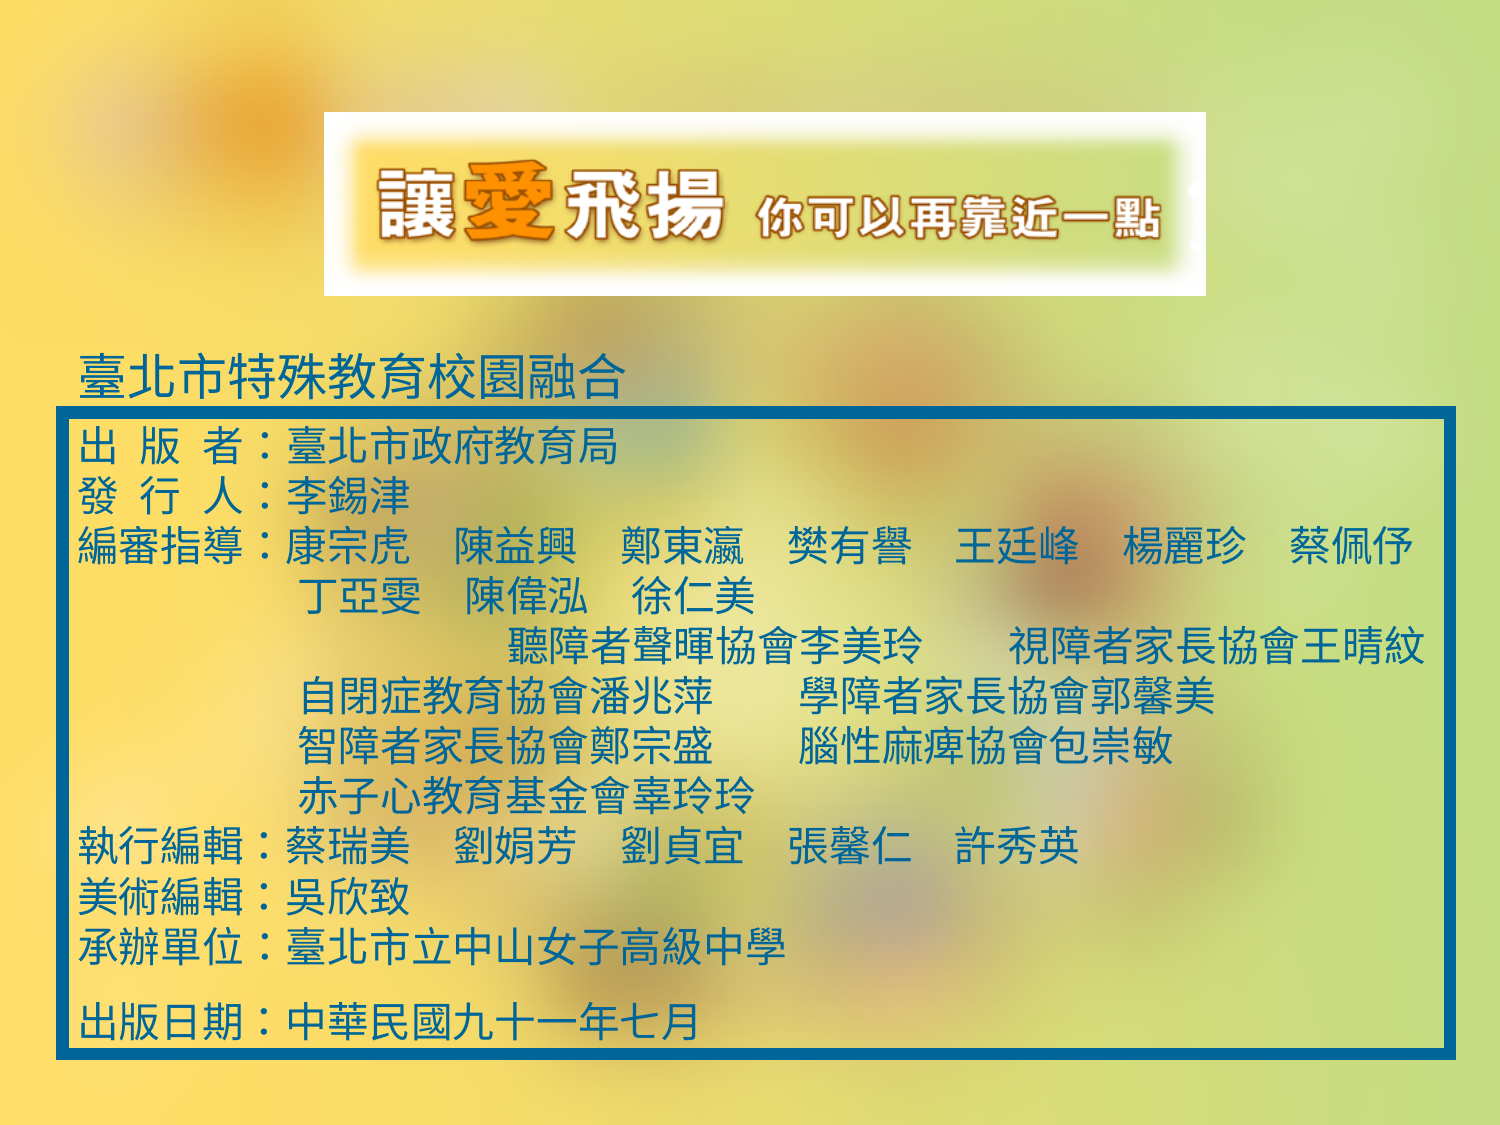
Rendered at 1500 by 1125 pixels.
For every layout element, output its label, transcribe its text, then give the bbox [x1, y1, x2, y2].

chart [324, 112, 1206, 296]
picture [0, 0, 1500, 1125]
text_box 臺北市特殊教育校園融合 [62, 337, 651, 412]
text_box 出 版 者：臺北市政府教育局 發 行 人：李錫津 編審指導：康宗虎 陳益興 鄭東瀛 樊有譽 王廷峰 楊麗珍 蔡佩伃 丁亞雯 陳偉泓 徐仁美 聽障者聲暉協會李美玲 視障者家長協會王晴紋 自閉症教育協會潘兆萍 學障者家長協會郭馨美 智障者家長協會鄭宗盛 腦性麻痺協會包崇敏 赤子心教育基金會辜玲玲 執行編輯：蔡瑞美 劉娟芳 劉貞宜 張馨仁 許秀英 美術編輯：吳欣致 承辦單位：臺北市立中山女子高級中學 出版日期：中華民國九十一年七月 [62, 412, 1450, 1055]
